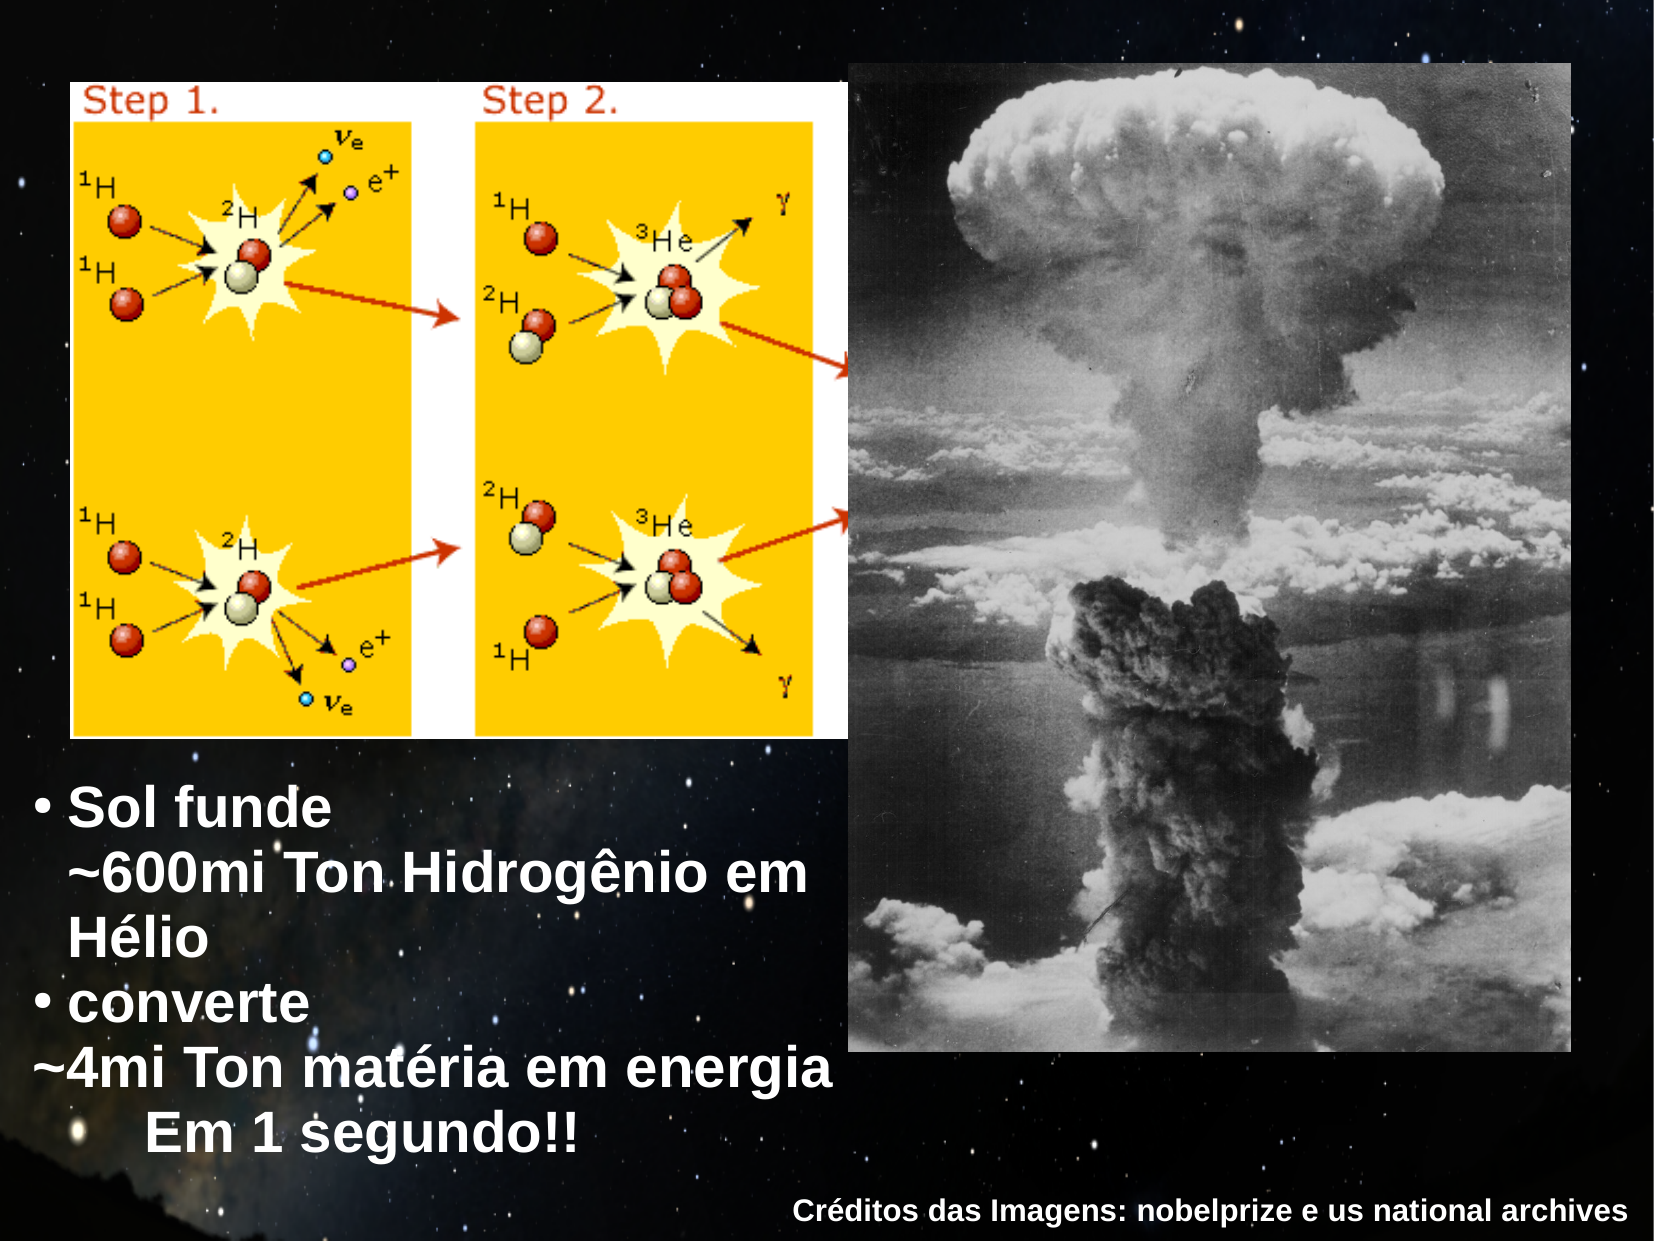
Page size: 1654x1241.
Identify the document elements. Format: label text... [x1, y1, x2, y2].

text_box Em 1 segundo!! [129, 1092, 815, 1173]
text_box Sol funde ~600mi Ton Hidrogênio em Hélio converte ~4mi Ton matéria em energia [17, 767, 857, 1193]
picture [0, 0, 1654, 1241]
text_box Créditos das Imagens: nobelprize e us national archives [0, 1193, 1631, 1241]
